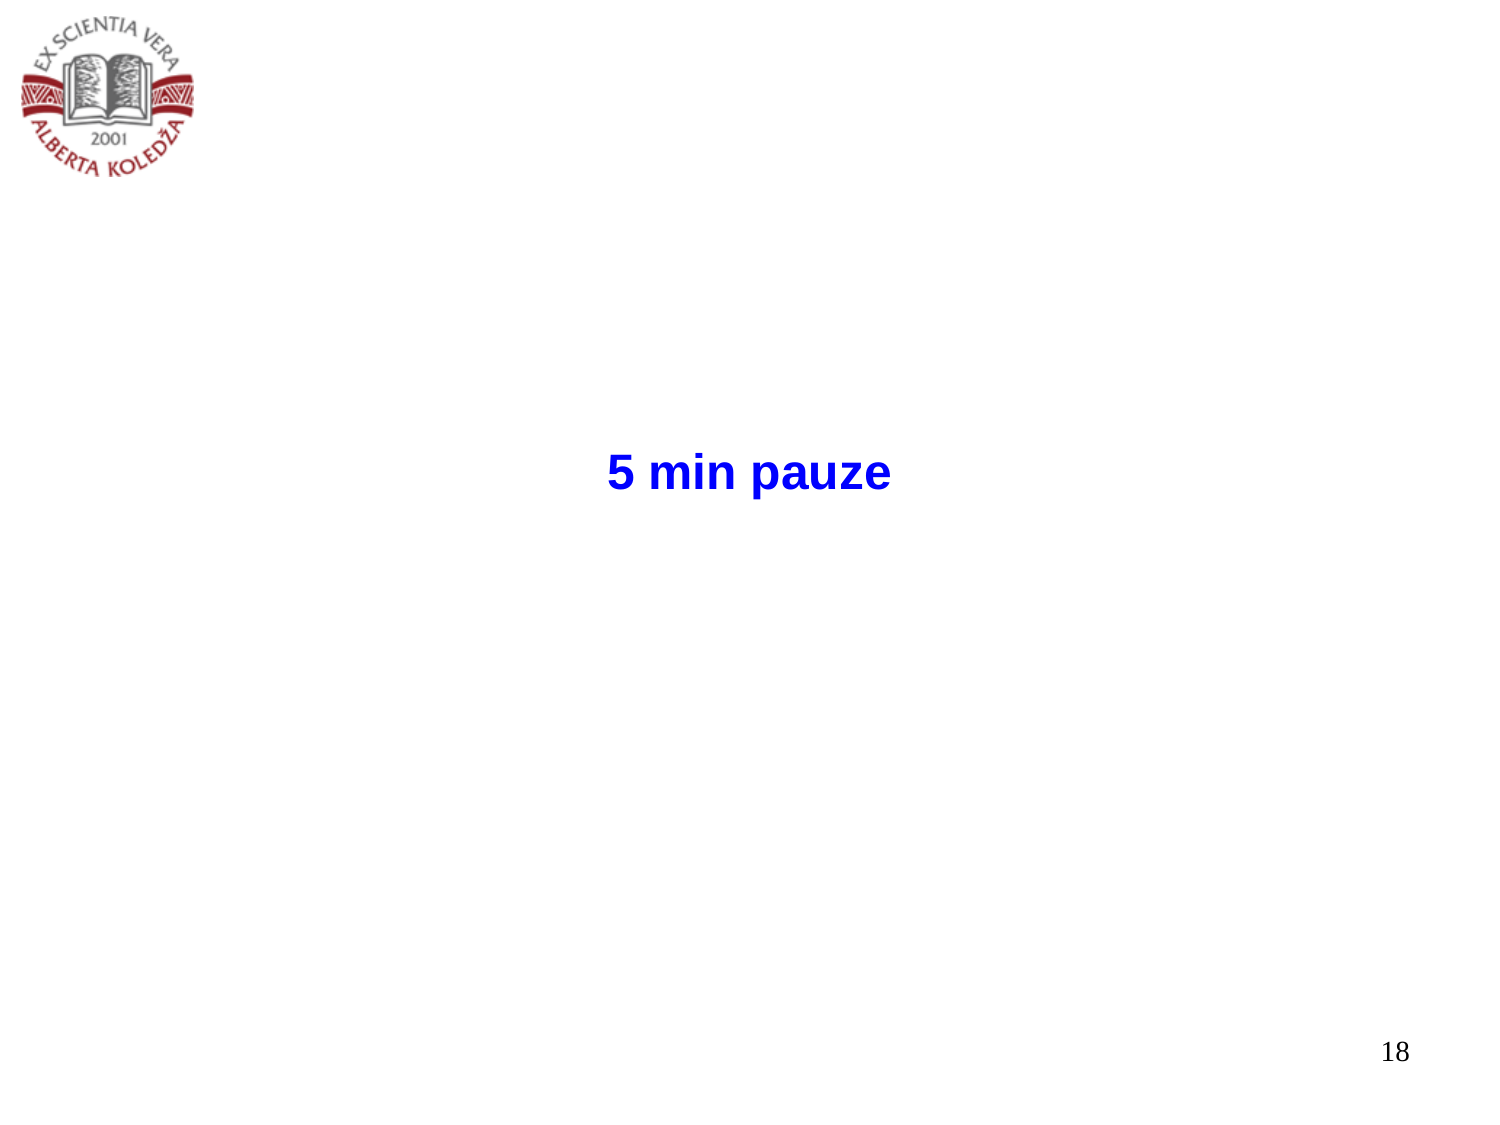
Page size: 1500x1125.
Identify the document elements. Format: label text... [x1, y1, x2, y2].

picture [21, 16, 194, 177]
title 5 min pauze [112, 349, 1388, 591]
text_box <skaitlis> [1074, 1024, 1426, 1103]
